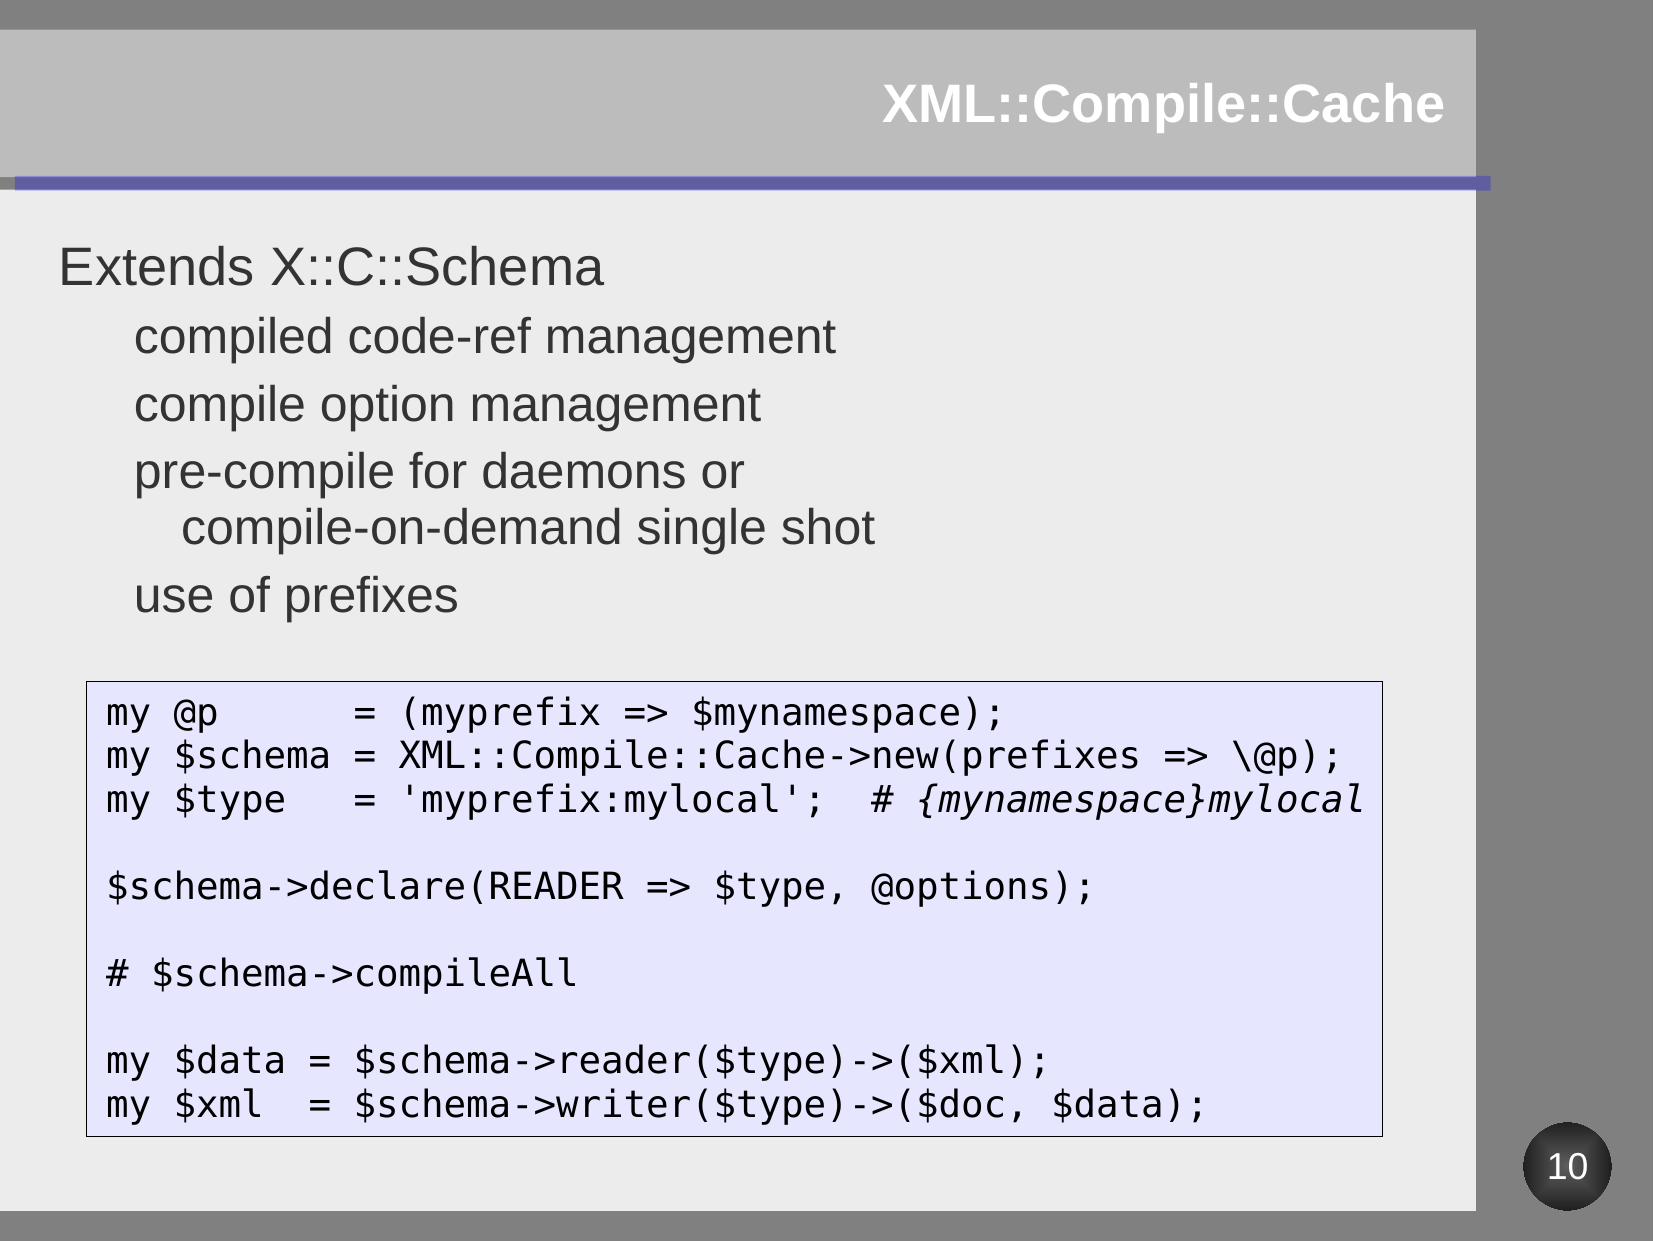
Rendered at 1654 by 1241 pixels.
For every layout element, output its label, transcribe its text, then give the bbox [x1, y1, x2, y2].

text_box my @p = (myprefix => $mynamespace); my $schema = XML::Compile::Cache->new(prefixes => \@p); my $type = 'myprefix:mylocal'; # {mynamespace}mylocal $schema->declare(READER => $type, @options); # $schema->compileAll my $data = $schema->reader($type)->($xml); my $xml = $schema->writer($type)->($doc, $data); [106, 690, 1367, 1127]
text_box [86, 681, 1383, 1137]
list Extends X::C::Schema compiled code-ref management compile option management pre-compile for daemons or compile-on-demand single shot use of prefixes [58, 236, 1417, 1182]
title XML::Compile::Cache [29, 59, 1447, 148]
